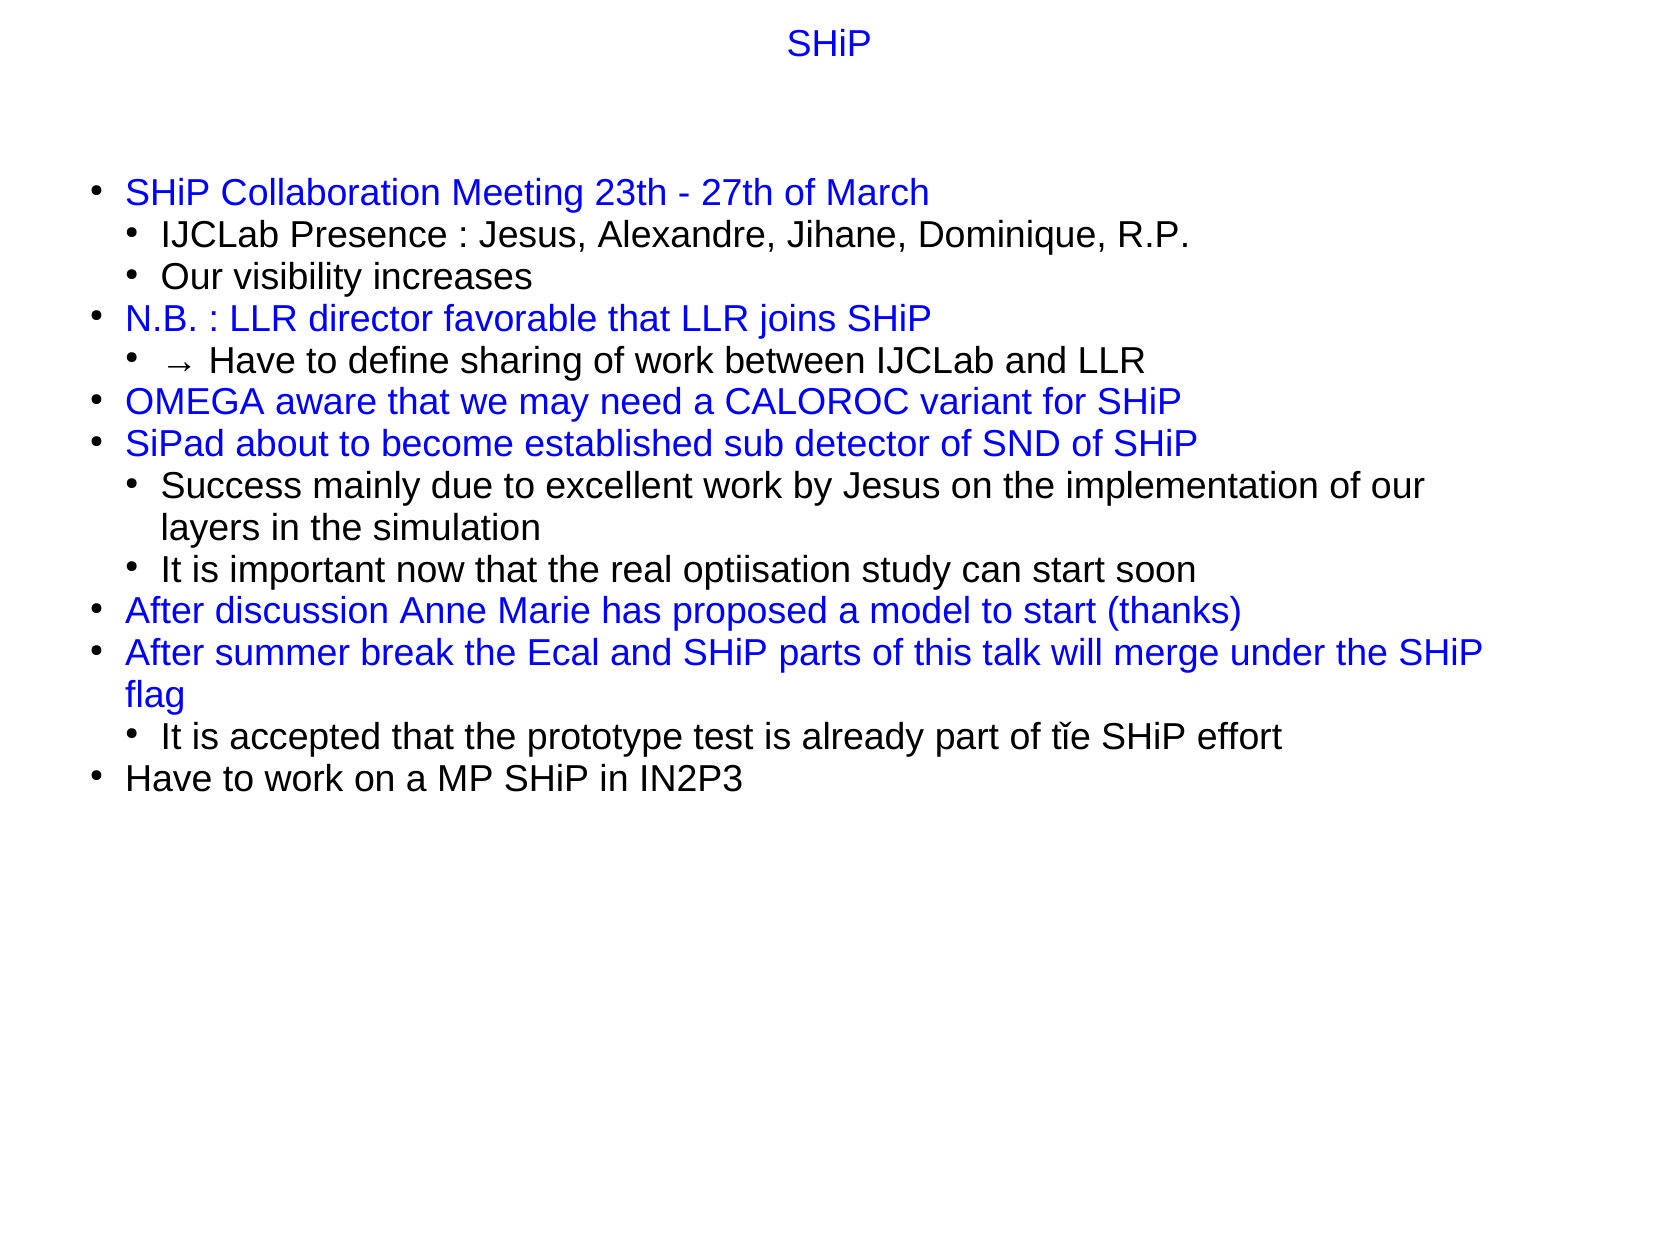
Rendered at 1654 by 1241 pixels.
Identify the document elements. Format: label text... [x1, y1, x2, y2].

text_box SHiP Collaboration Meeting 23th - 27th of March IJCLab Presence : Jesus, Alexandre, Jihane, Dominique, R.P. Our visibility increases N.B. : LLR director favorable that LLR joins SHiP → Have to define sharing of work between IJCLab and LLR OMEGA aware that we may need a CALOROC variant for SHiP SiPad about to become established sub detector of SND of SHiP Success mainly due to excellent work by Jesus on the implementation of our layers in the simulation It is important now that the real optiisation study can start soon After discussion Anne Marie has proposed a model to start (thanks) After summer break the Ecal and SHiP parts of this talk will merge under the SHiP flag It is accepted that the prototype test is already part of tǐe SHiP effort Have to work on a MP SHiP in IN2P3 [75, 165, 1546, 850]
text_box SHiP [771, 13, 882, 91]
